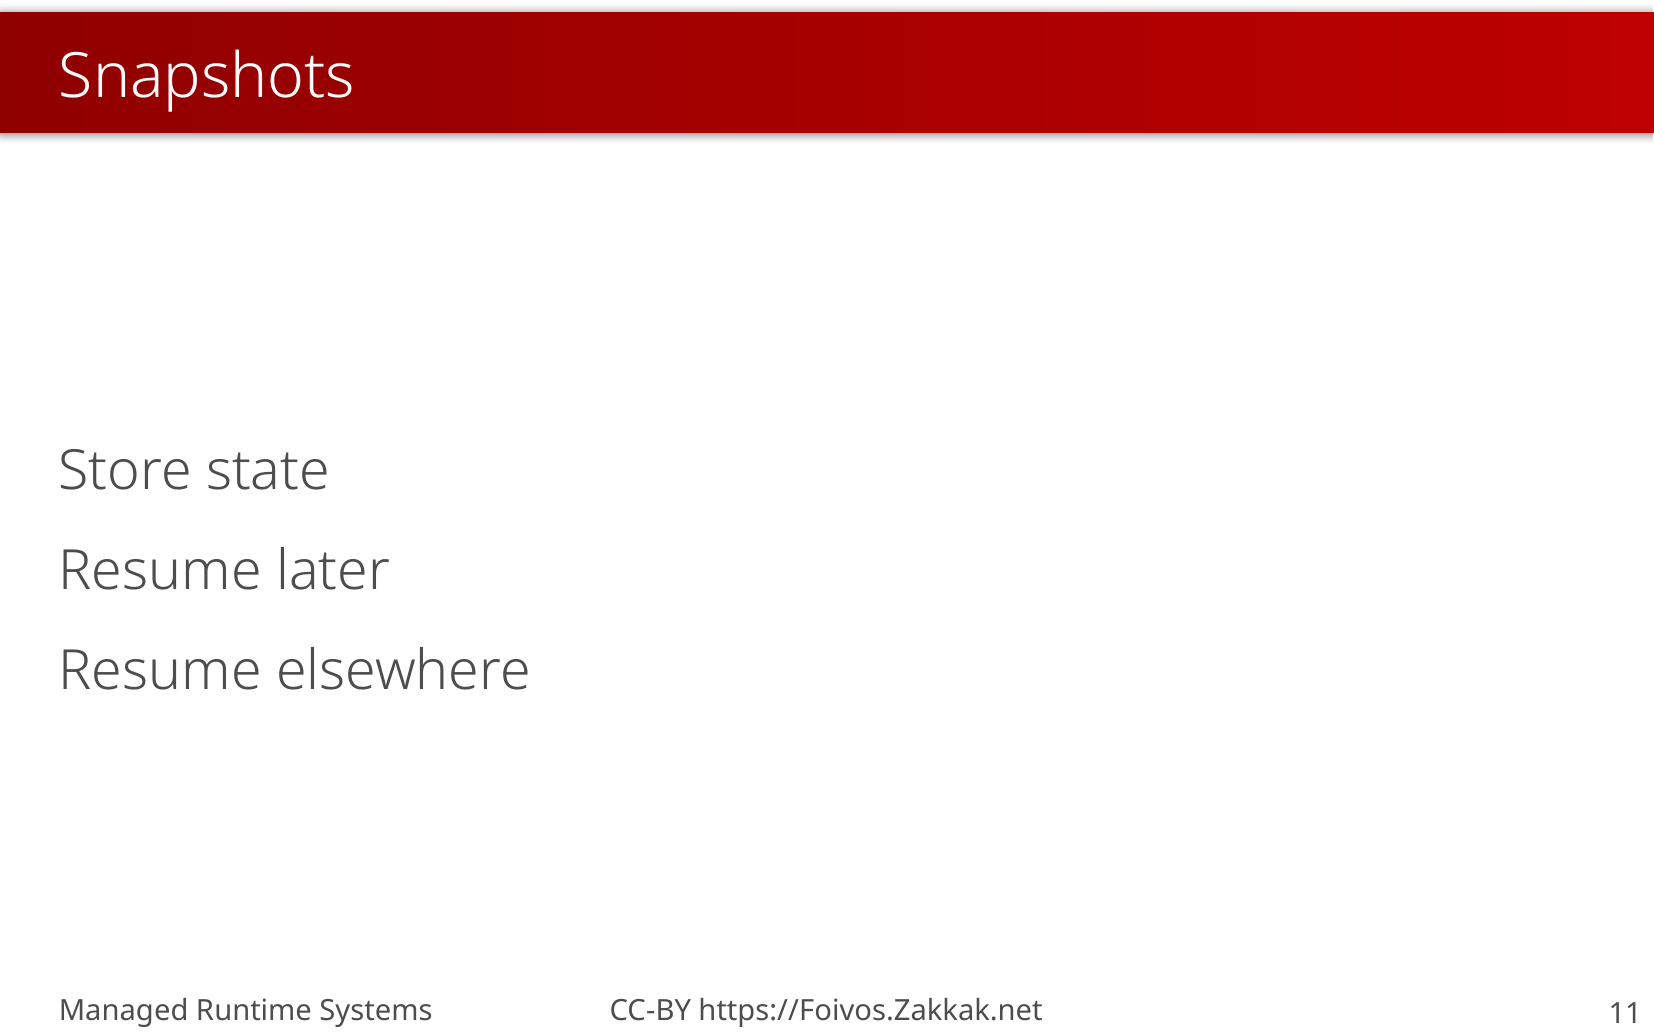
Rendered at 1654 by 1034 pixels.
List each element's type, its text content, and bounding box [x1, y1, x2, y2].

list Store state Resume later Resume elsewhere [58, 177, 1594, 960]
title Snapshots [58, 0, 1531, 177]
